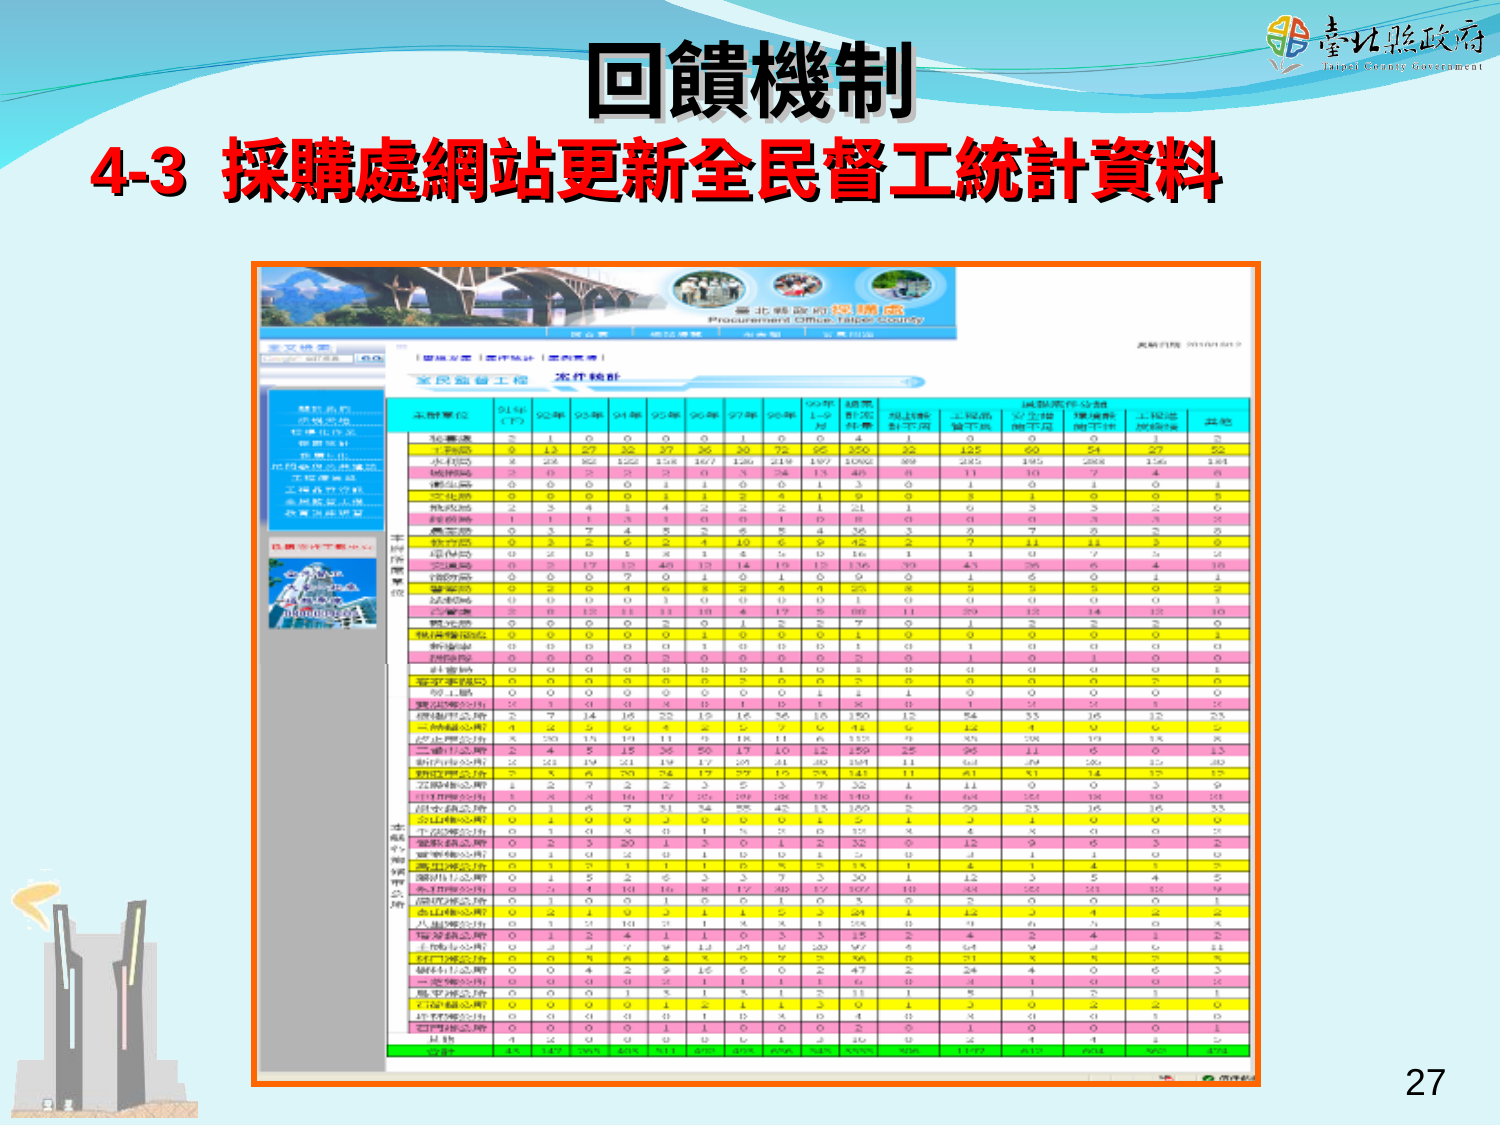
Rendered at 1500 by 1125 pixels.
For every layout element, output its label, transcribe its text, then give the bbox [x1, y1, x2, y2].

picture [11, 869, 198, 1118]
list 4-3 採購處網站更新全民督工統計資料 [75, 113, 1426, 220]
picture [257, 267, 1255, 1081]
title 回饋機制 [75, 19, 1426, 113]
picture [0, 0, 1500, 102]
